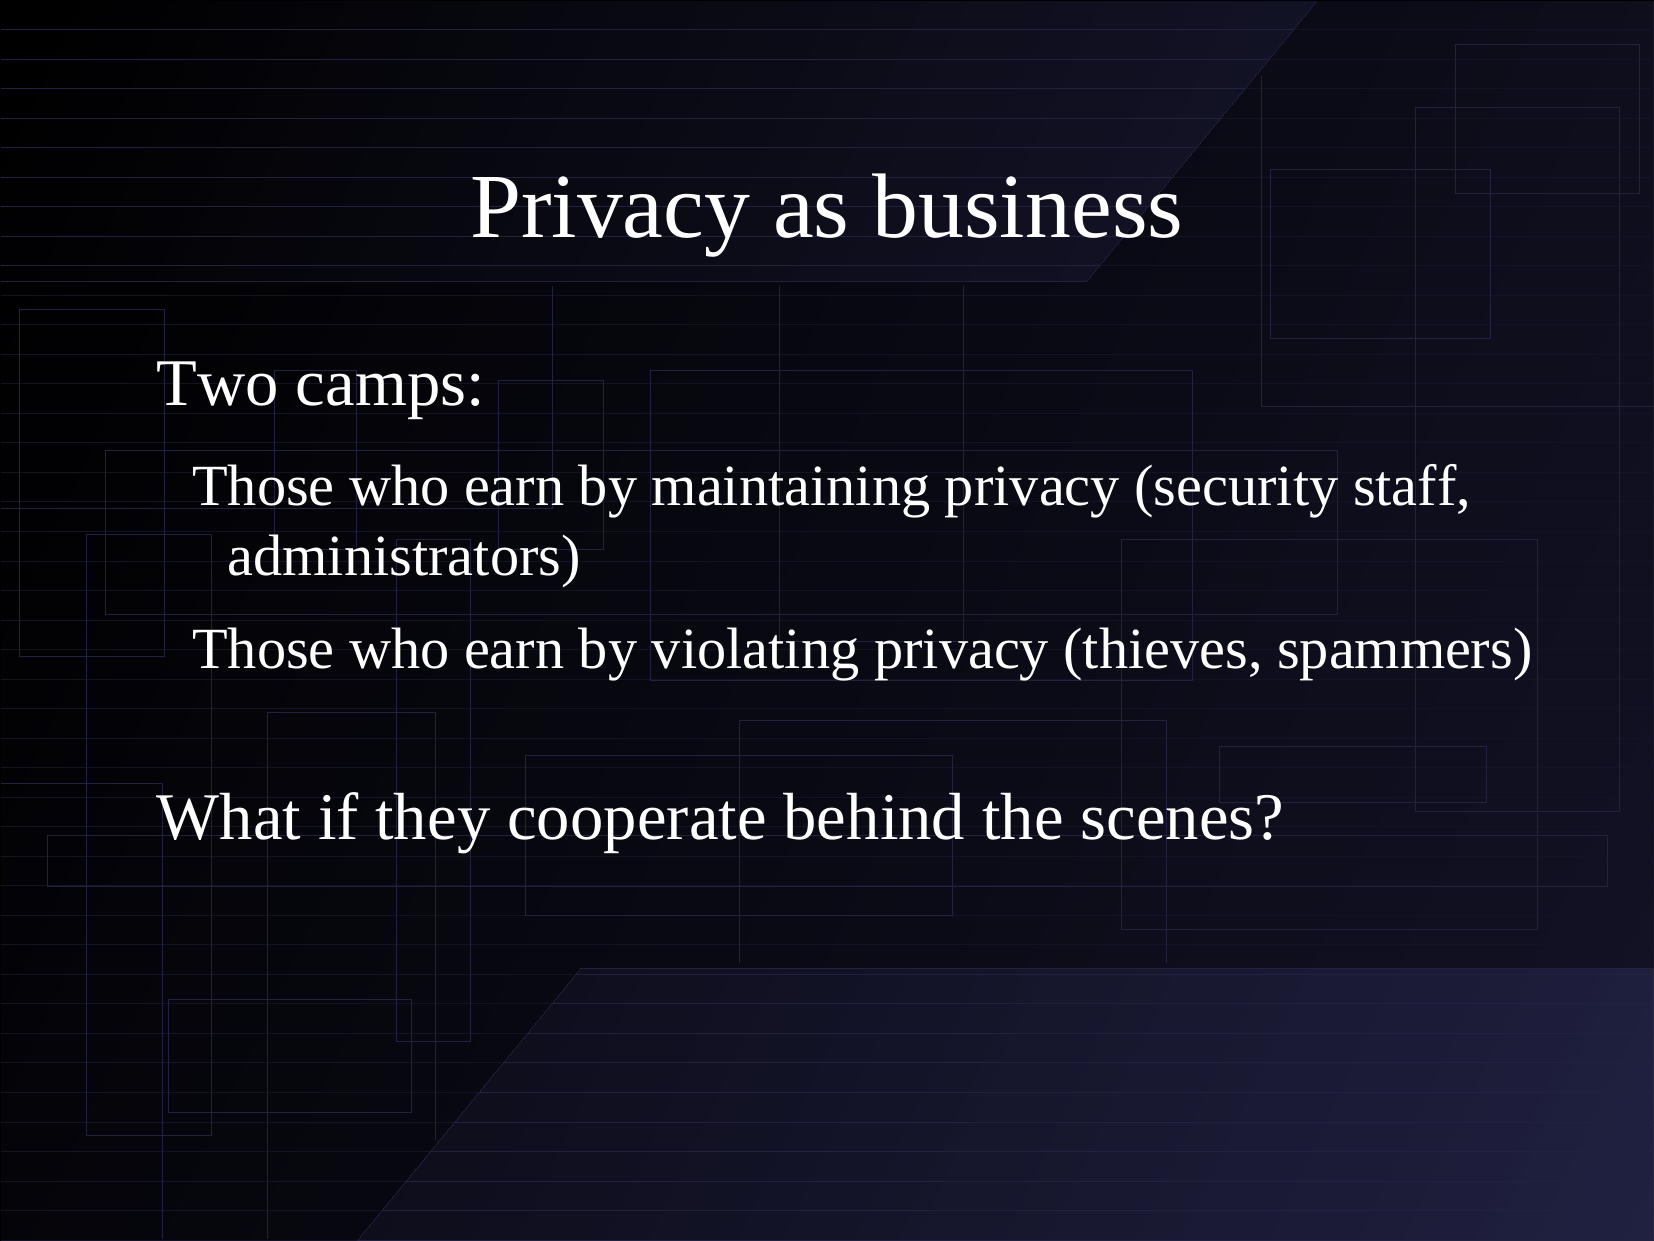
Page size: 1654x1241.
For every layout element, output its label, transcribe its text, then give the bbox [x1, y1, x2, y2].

title Privacy as business [121, 102, 1534, 311]
list Two camps: Those who earn by maintaining privacy (security staff, administrators) Those who earn by violating privacy (thieves, spammers) What if they cooperate behind the scenes? [121, 344, 1534, 1127]
